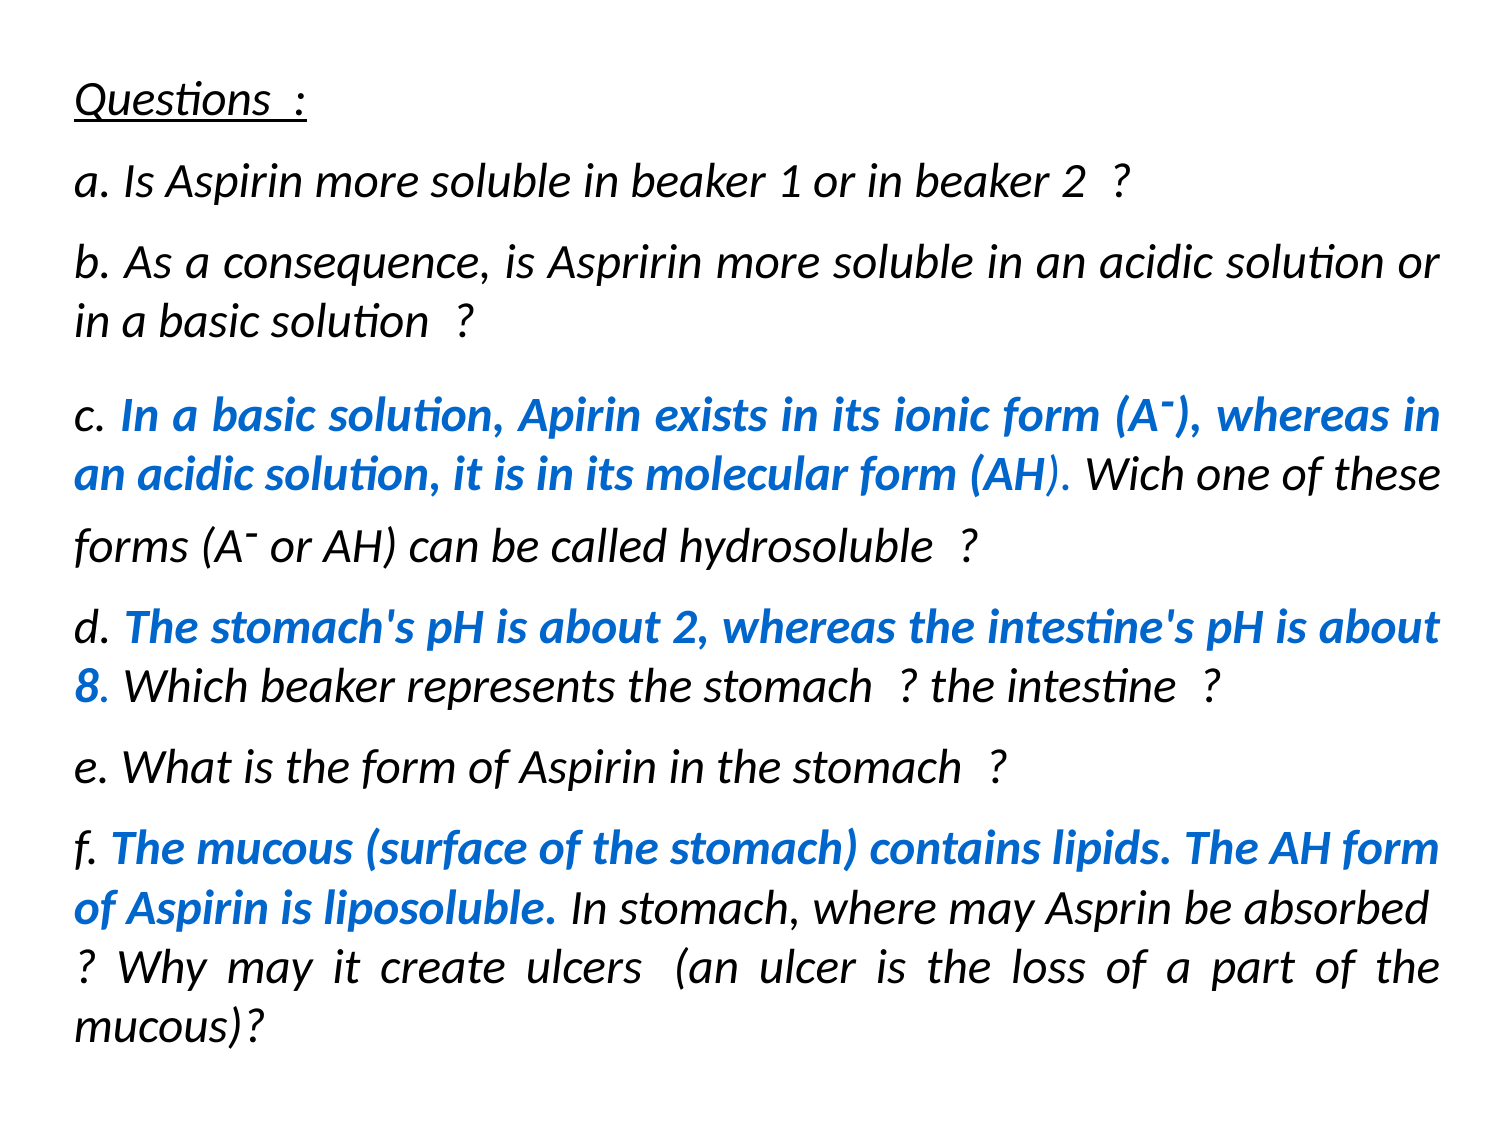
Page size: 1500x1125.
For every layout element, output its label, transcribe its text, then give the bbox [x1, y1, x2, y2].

list Questions : a. Is Aspirin more soluble in beaker 1 or in beaker 2 ? b. As a consequence, is Aspririn more soluble in an acidic solution or in a basic solution ? c. In a basic solution, Apirin exists in its ionic form (A-), whereas in an acidic solution, it is in its molecular form (AH). Wich one of these forms (A- or AH) can be called hydrosoluble ? d. The stomach's pH is about 2, whereas the intestine's pH is about 8. Which beaker represents the stomach ? the intestine ? e. What is the form of Aspirin in the stomach ? f. The mucous (surface of the stomach) contains lipids. The AH form of Aspirin is liposoluble. In stomach, where may Asprin be absorbed ? Why may it create ulcers (an ulcer is the loss of a part of the mucous)? [59, 59, 1456, 1063]
